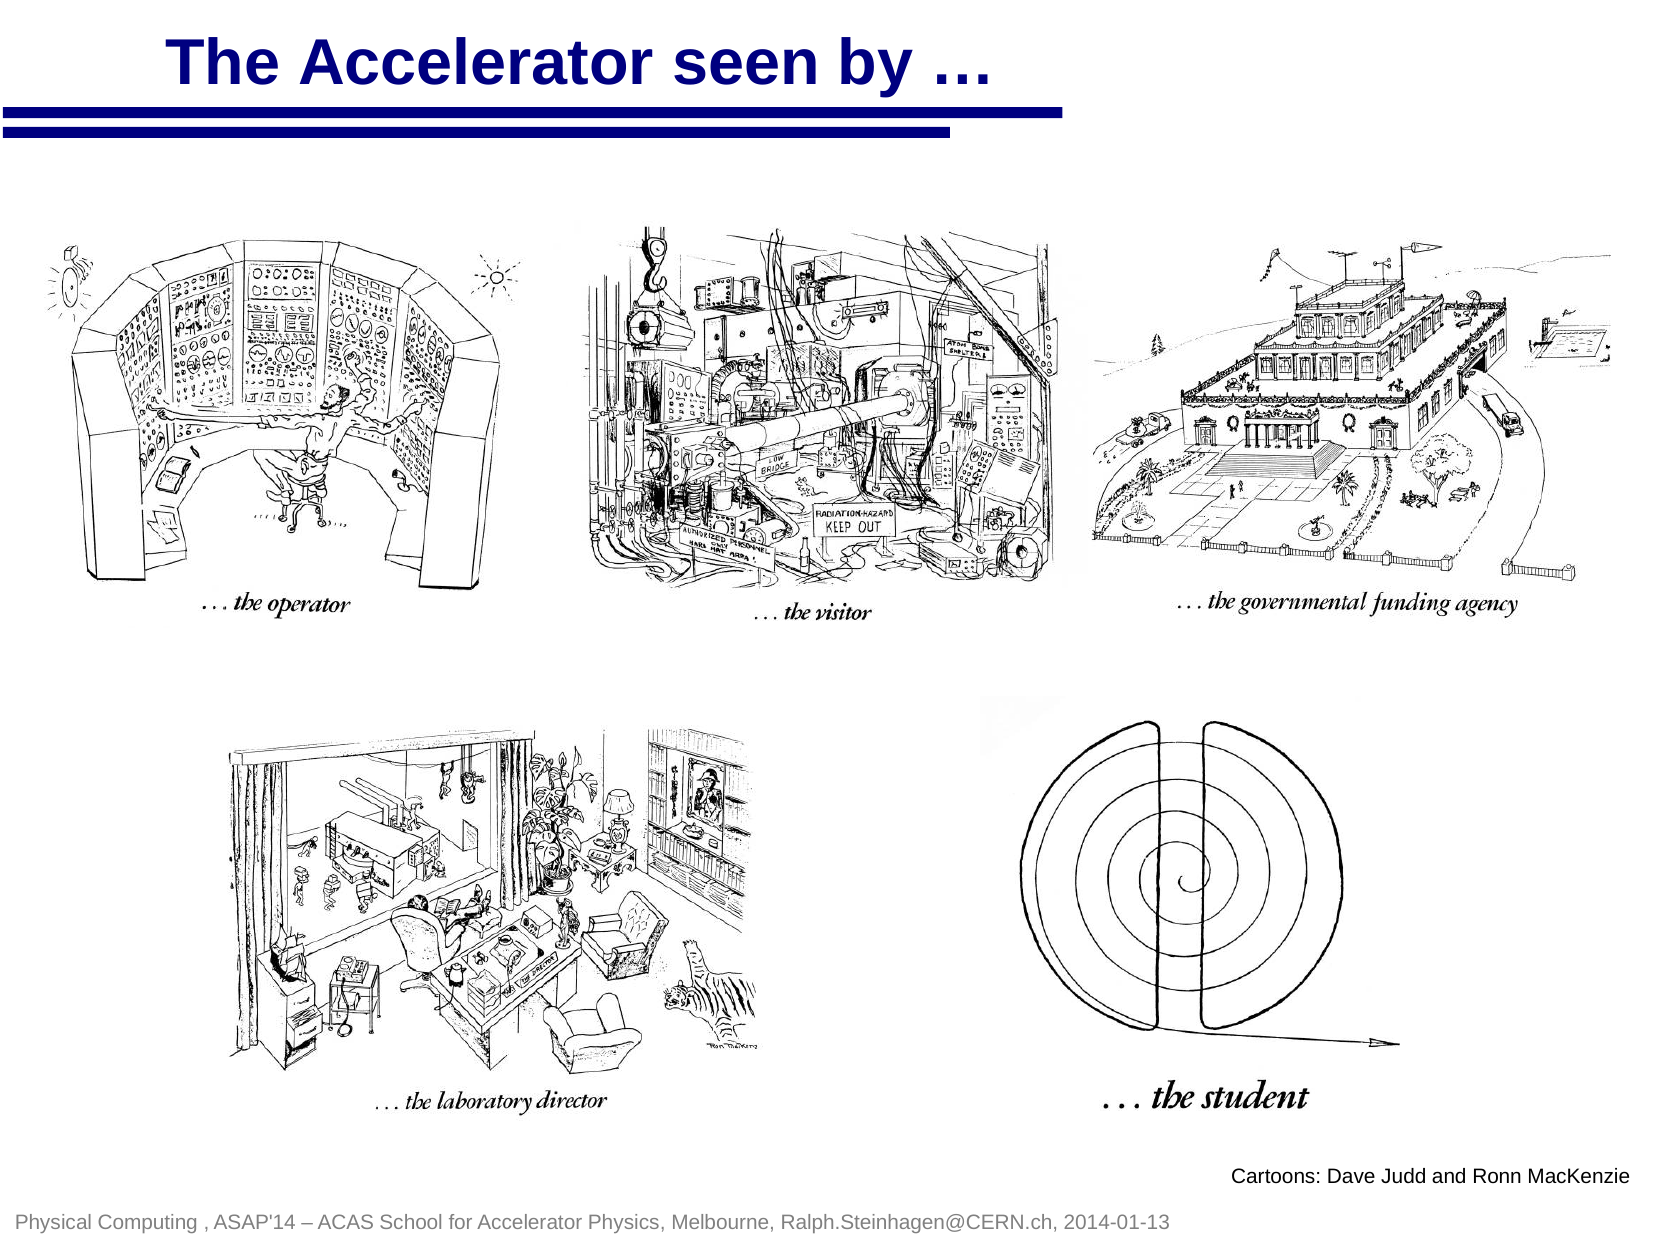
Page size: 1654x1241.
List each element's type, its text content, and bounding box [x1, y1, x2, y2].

text_box Cartoons: Dave Judd and Ronn MacKenzie [1216, 1157, 1654, 1196]
picture [9, 200, 1648, 638]
picture [980, 696, 1434, 1128]
picture [212, 696, 777, 1128]
title The Accelerator seen by … [165, 0, 1323, 124]
